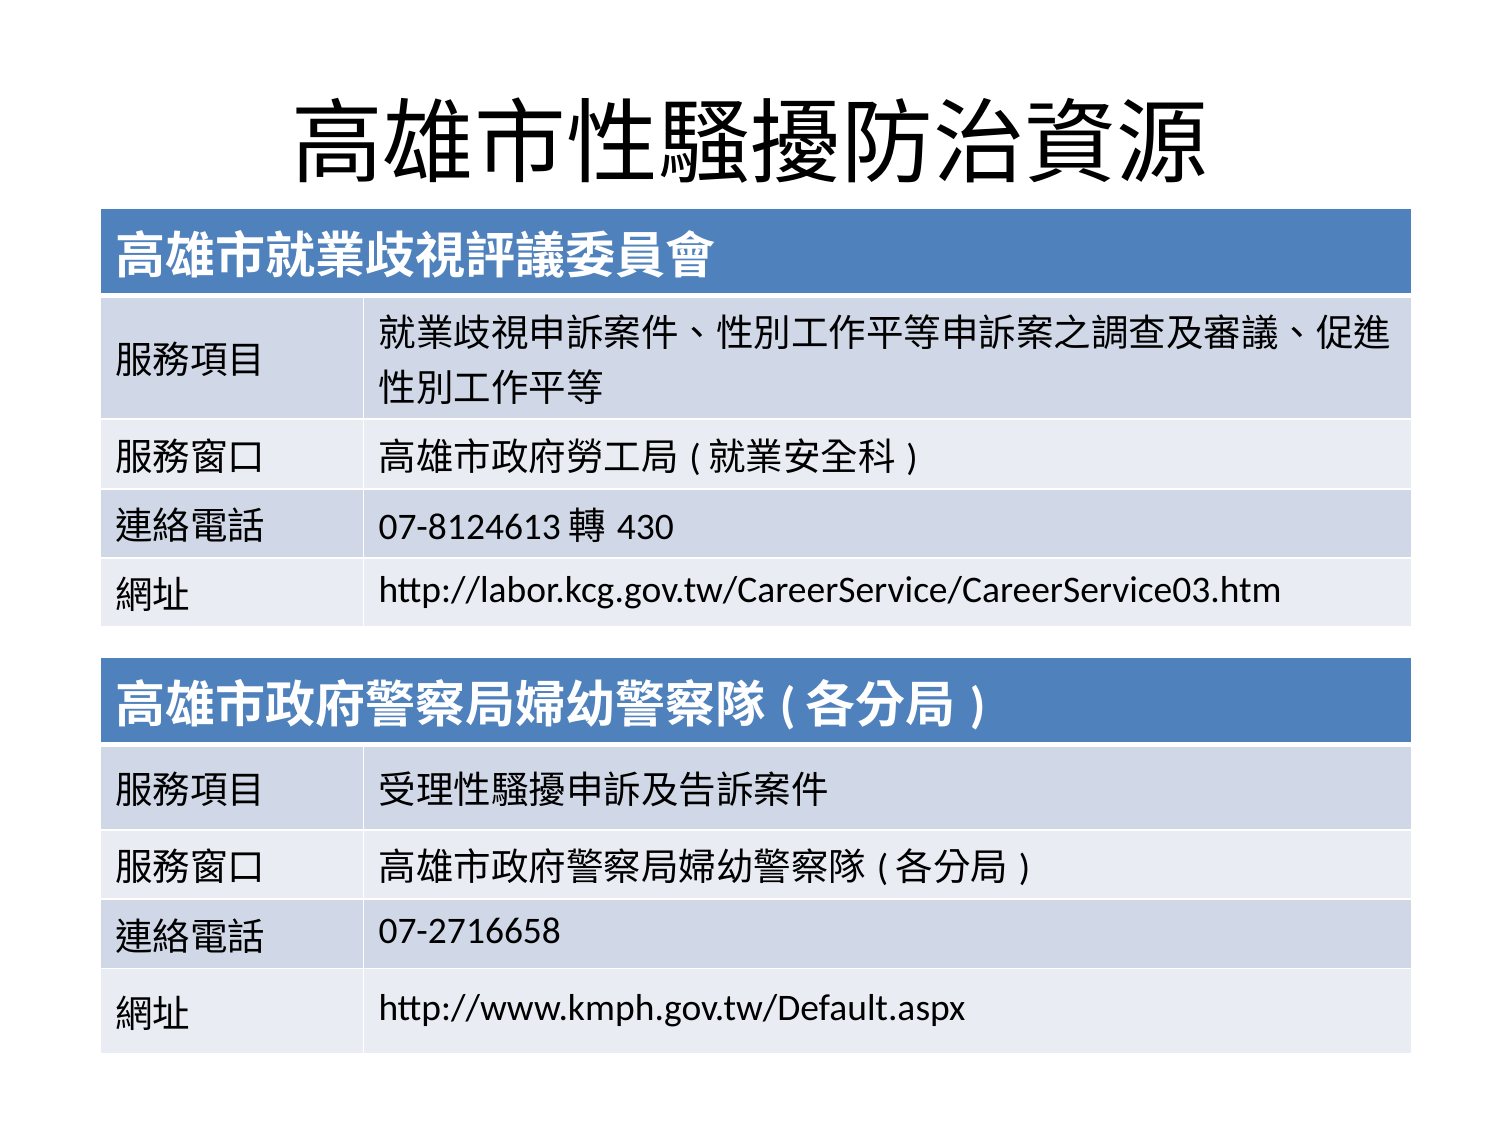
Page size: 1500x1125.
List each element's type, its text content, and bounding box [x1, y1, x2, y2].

table_cell 受理性騷擾申訴及告訴案件 [364, 747, 1411, 829]
table_cell 服務窗口 [101, 420, 363, 488]
table_header 高雄市就業歧視評議委員會 [101, 209, 1411, 293]
table_cell 服務項目 [101, 298, 363, 418]
table_header 高雄市政府警察局婦幼警察隊(各分局) [101, 658, 1411, 742]
title 高雄市性騷擾防治資源 [75, 45, 1425, 233]
table_cell http://labor.kcg.gov.tw/CareerService/CareerService03.htm [364, 559, 1411, 626]
table_cell 高雄市政府警察局婦幼警察隊(各分局) [364, 831, 1411, 898]
table_cell 07-8124613轉430 [364, 490, 1411, 557]
table_cell 07-2716658 [364, 900, 1411, 968]
table_cell 網址 [101, 969, 363, 1053]
table_cell 就業歧視申訴案件、性別工作平等申訴案之調查及審議、促進性別工作平等 [364, 298, 1411, 418]
table_cell 高雄市政府勞工局(就業安全科) [364, 420, 1411, 488]
table_cell 網址 [101, 559, 363, 626]
table_cell 連絡電話 [101, 900, 363, 968]
table_cell 連絡電話 [101, 490, 363, 557]
table_cell 服務窗口 [101, 831, 363, 898]
table_cell 服務項目 [101, 747, 363, 829]
table_cell http://www.kmph.gov.tw/Default.aspx [364, 969, 1411, 1053]
